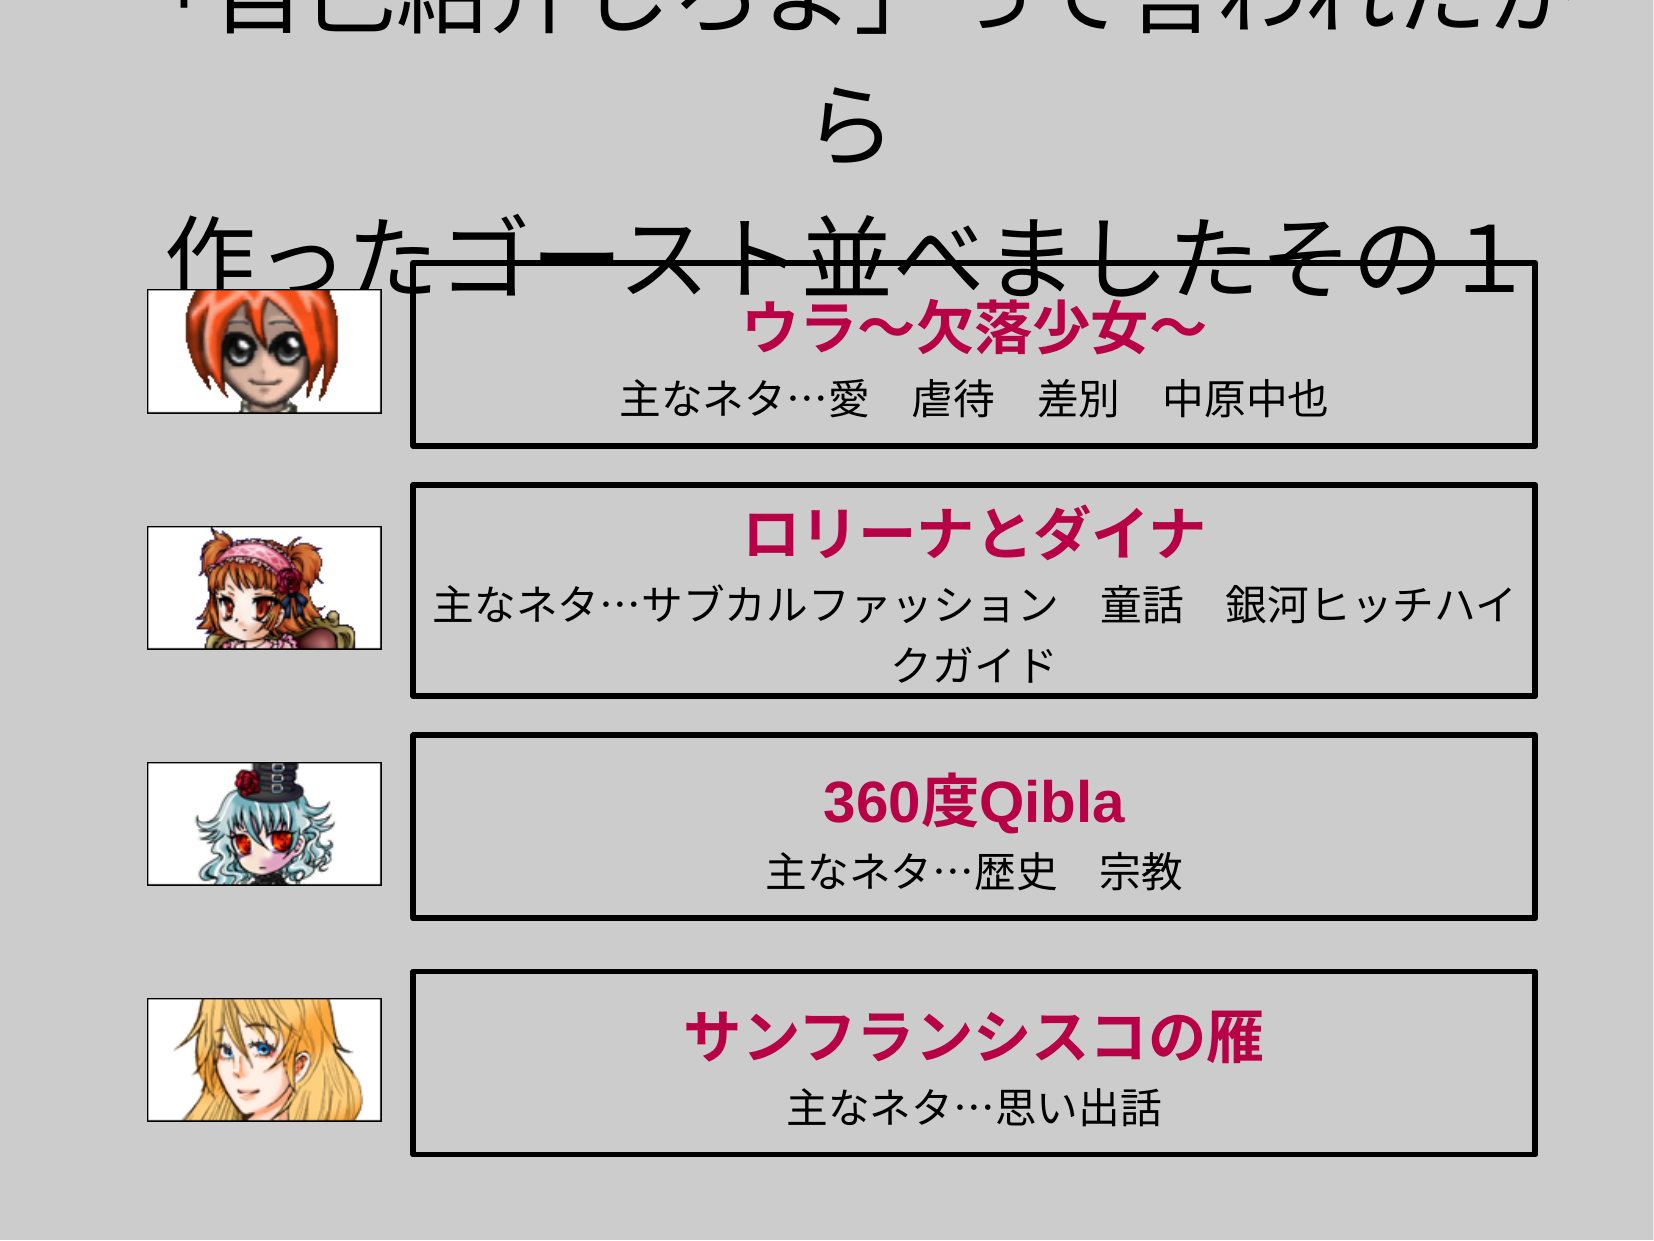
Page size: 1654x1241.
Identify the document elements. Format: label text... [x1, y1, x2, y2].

picture [147, 998, 382, 1123]
title 「自己紹介しろよ」って言われたから 作ったゴースト並べましたその１ [106, 0, 1595, 298]
picture [147, 289, 382, 414]
title 360度Qibla 主なネタ…歴史 宗教 [413, 735, 1536, 919]
title ロリーナとダイナ 主なネタ…サブカルファッション 童話 銀河ヒッチハイクガイド [413, 499, 1536, 683]
title サンフランシスコの雁 主なネタ…思い出話 [413, 971, 1536, 1155]
picture [147, 762, 382, 886]
title ウラ～欠落少女～ 主なネタ…愛 虐待 差別 中原中也 [413, 262, 1536, 446]
picture [147, 526, 382, 650]
